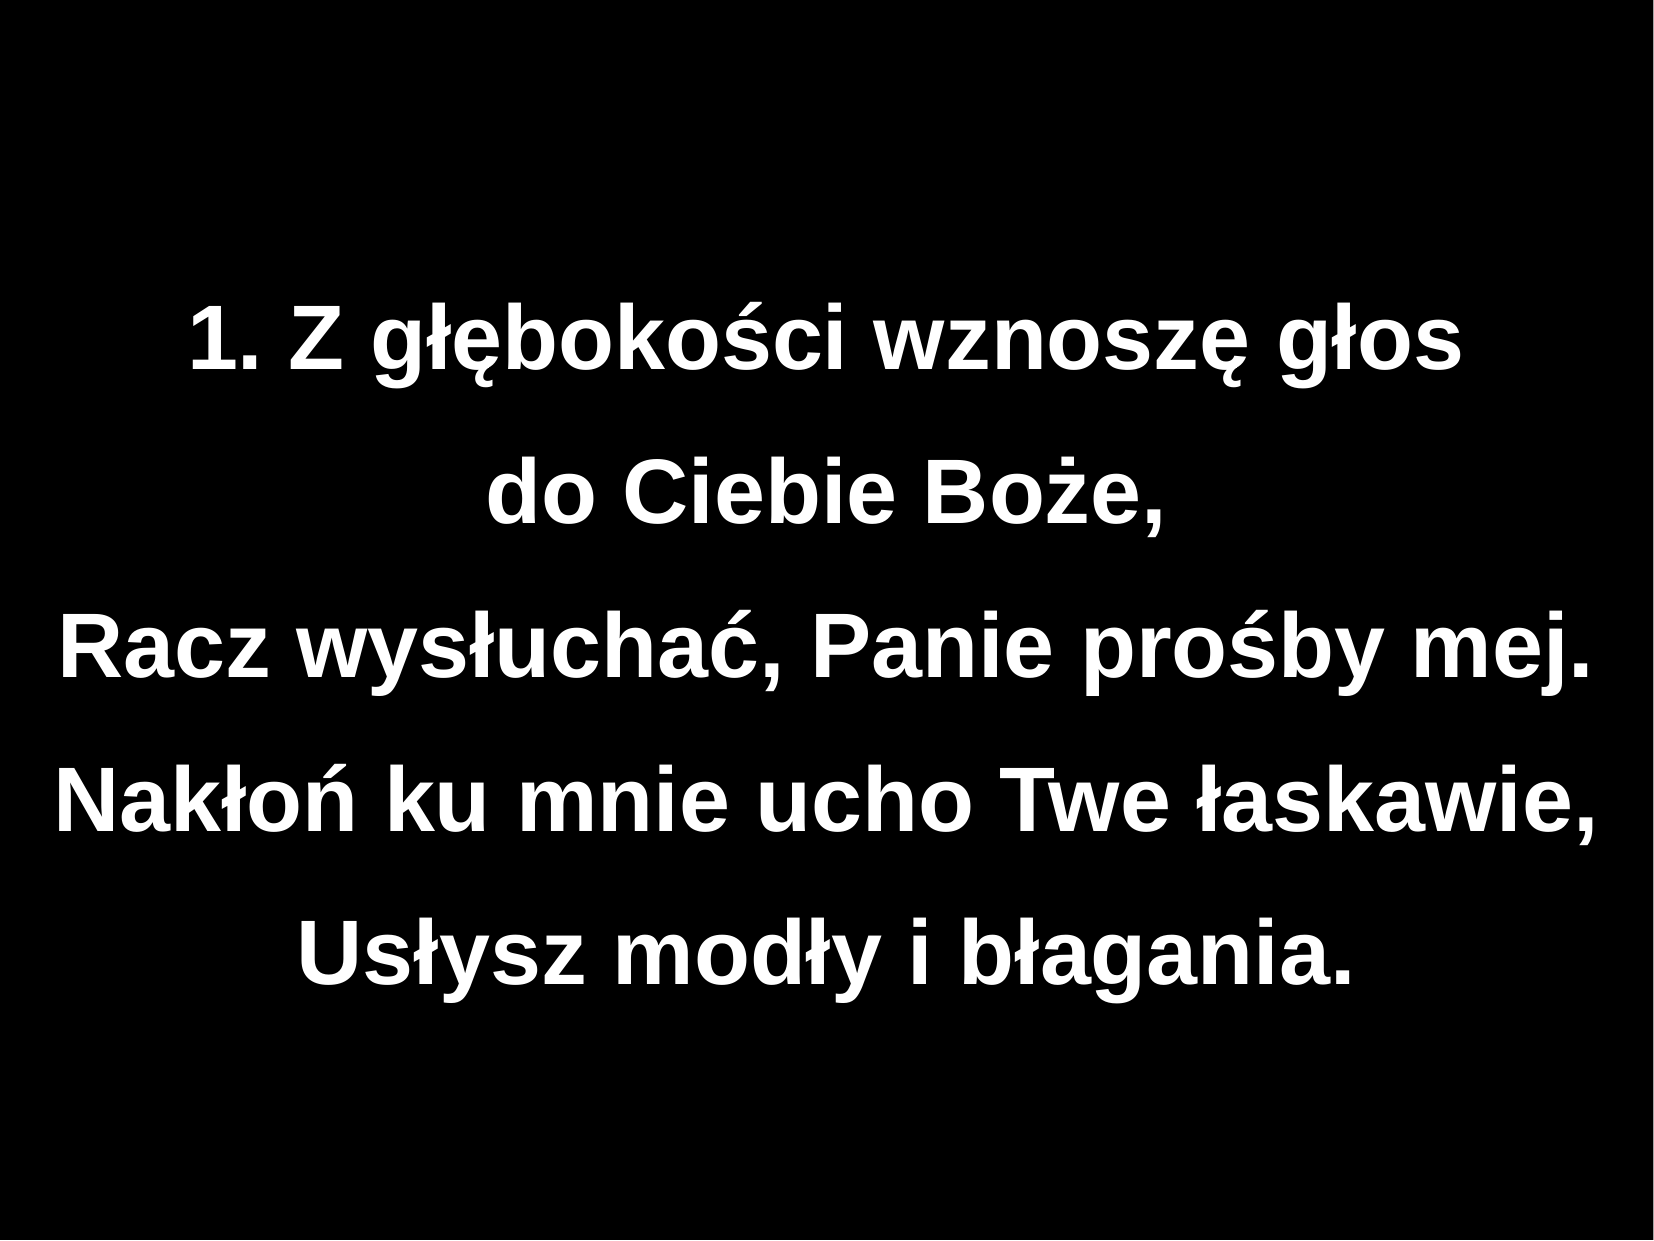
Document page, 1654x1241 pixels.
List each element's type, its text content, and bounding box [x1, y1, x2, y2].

subtitle 1. Z głębokości wznoszę głos do Ciebie Boże, Racz wysłuchać, Panie prośby mej. Nakłoń ku mnie ucho Twe łaskawie, Usłysz modły i błagania. [0, 0, 1654, 1241]
